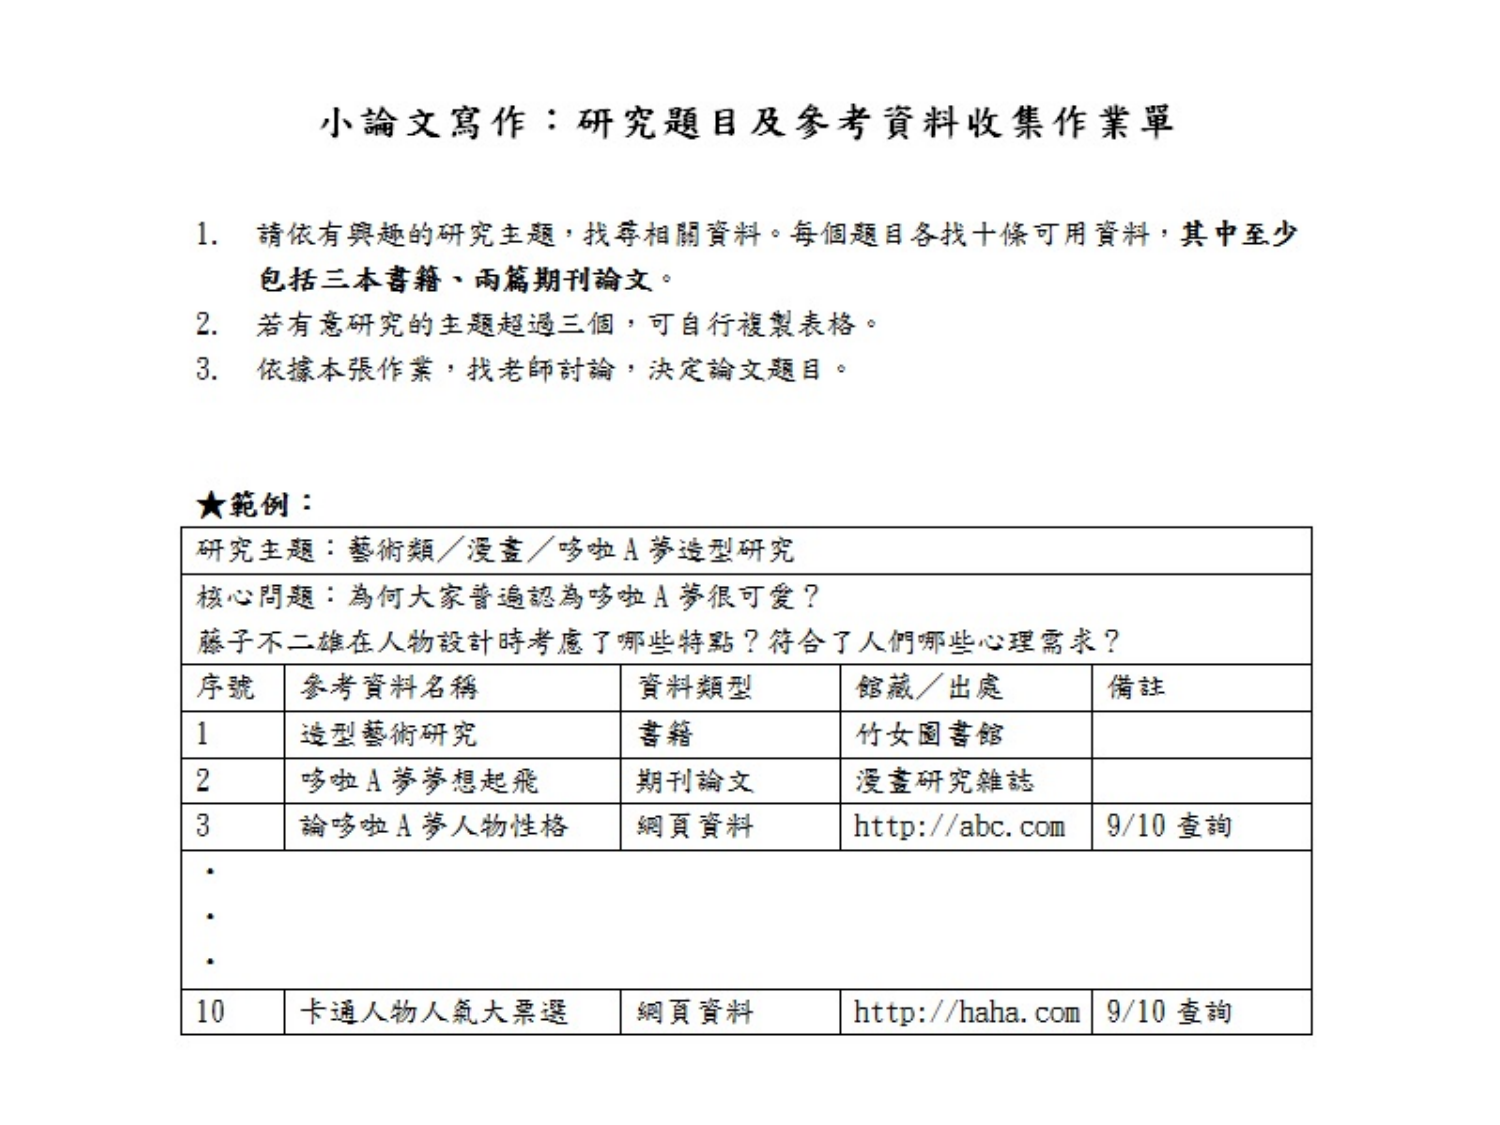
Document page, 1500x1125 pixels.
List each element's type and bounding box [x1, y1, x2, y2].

picture [100, 42, 1424, 1081]
